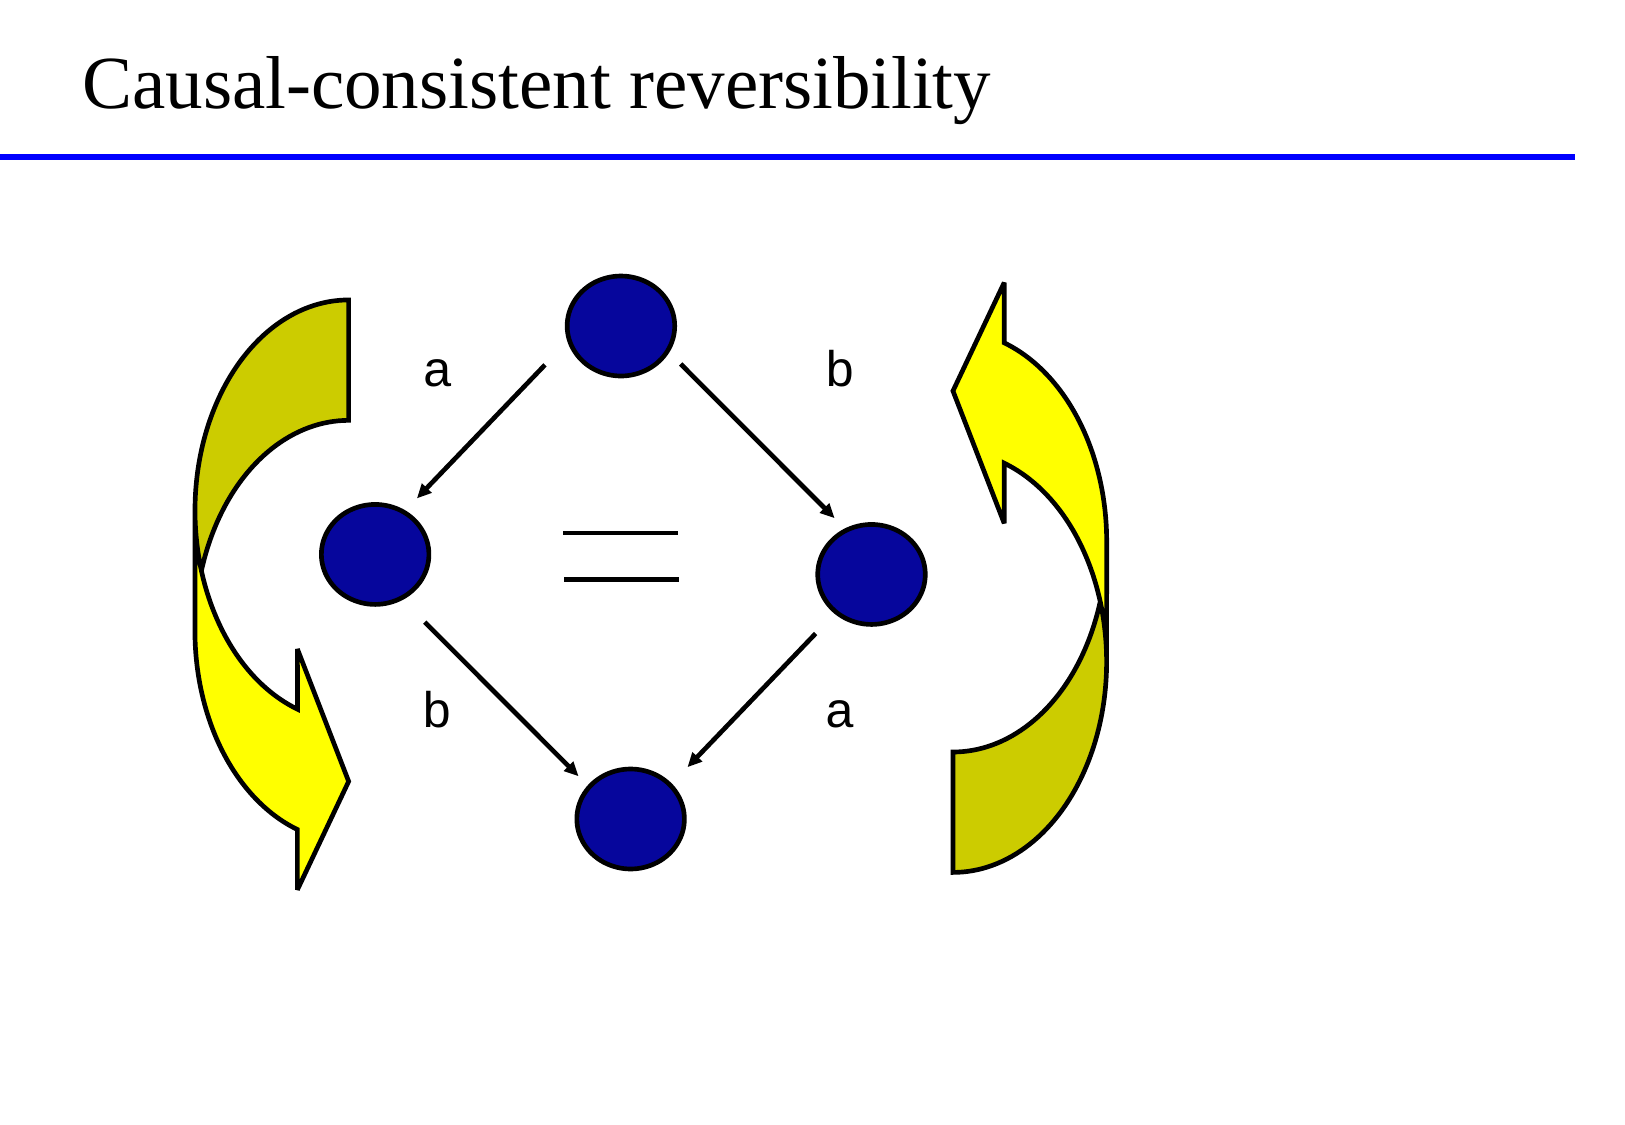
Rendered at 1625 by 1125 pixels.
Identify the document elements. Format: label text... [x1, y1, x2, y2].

text_box a [352, 328, 522, 404]
text_box [576, 769, 685, 869]
text_box [321, 504, 429, 605]
text_box b [754, 328, 925, 404]
text_box [952, 282, 1107, 873]
text_box [817, 524, 926, 625]
text_box b [351, 670, 522, 746]
title Causal-consistent reversibility [67, 27, 1544, 131]
text_box a [754, 669, 925, 745]
text_box [194, 299, 349, 890]
text_box [567, 276, 675, 377]
